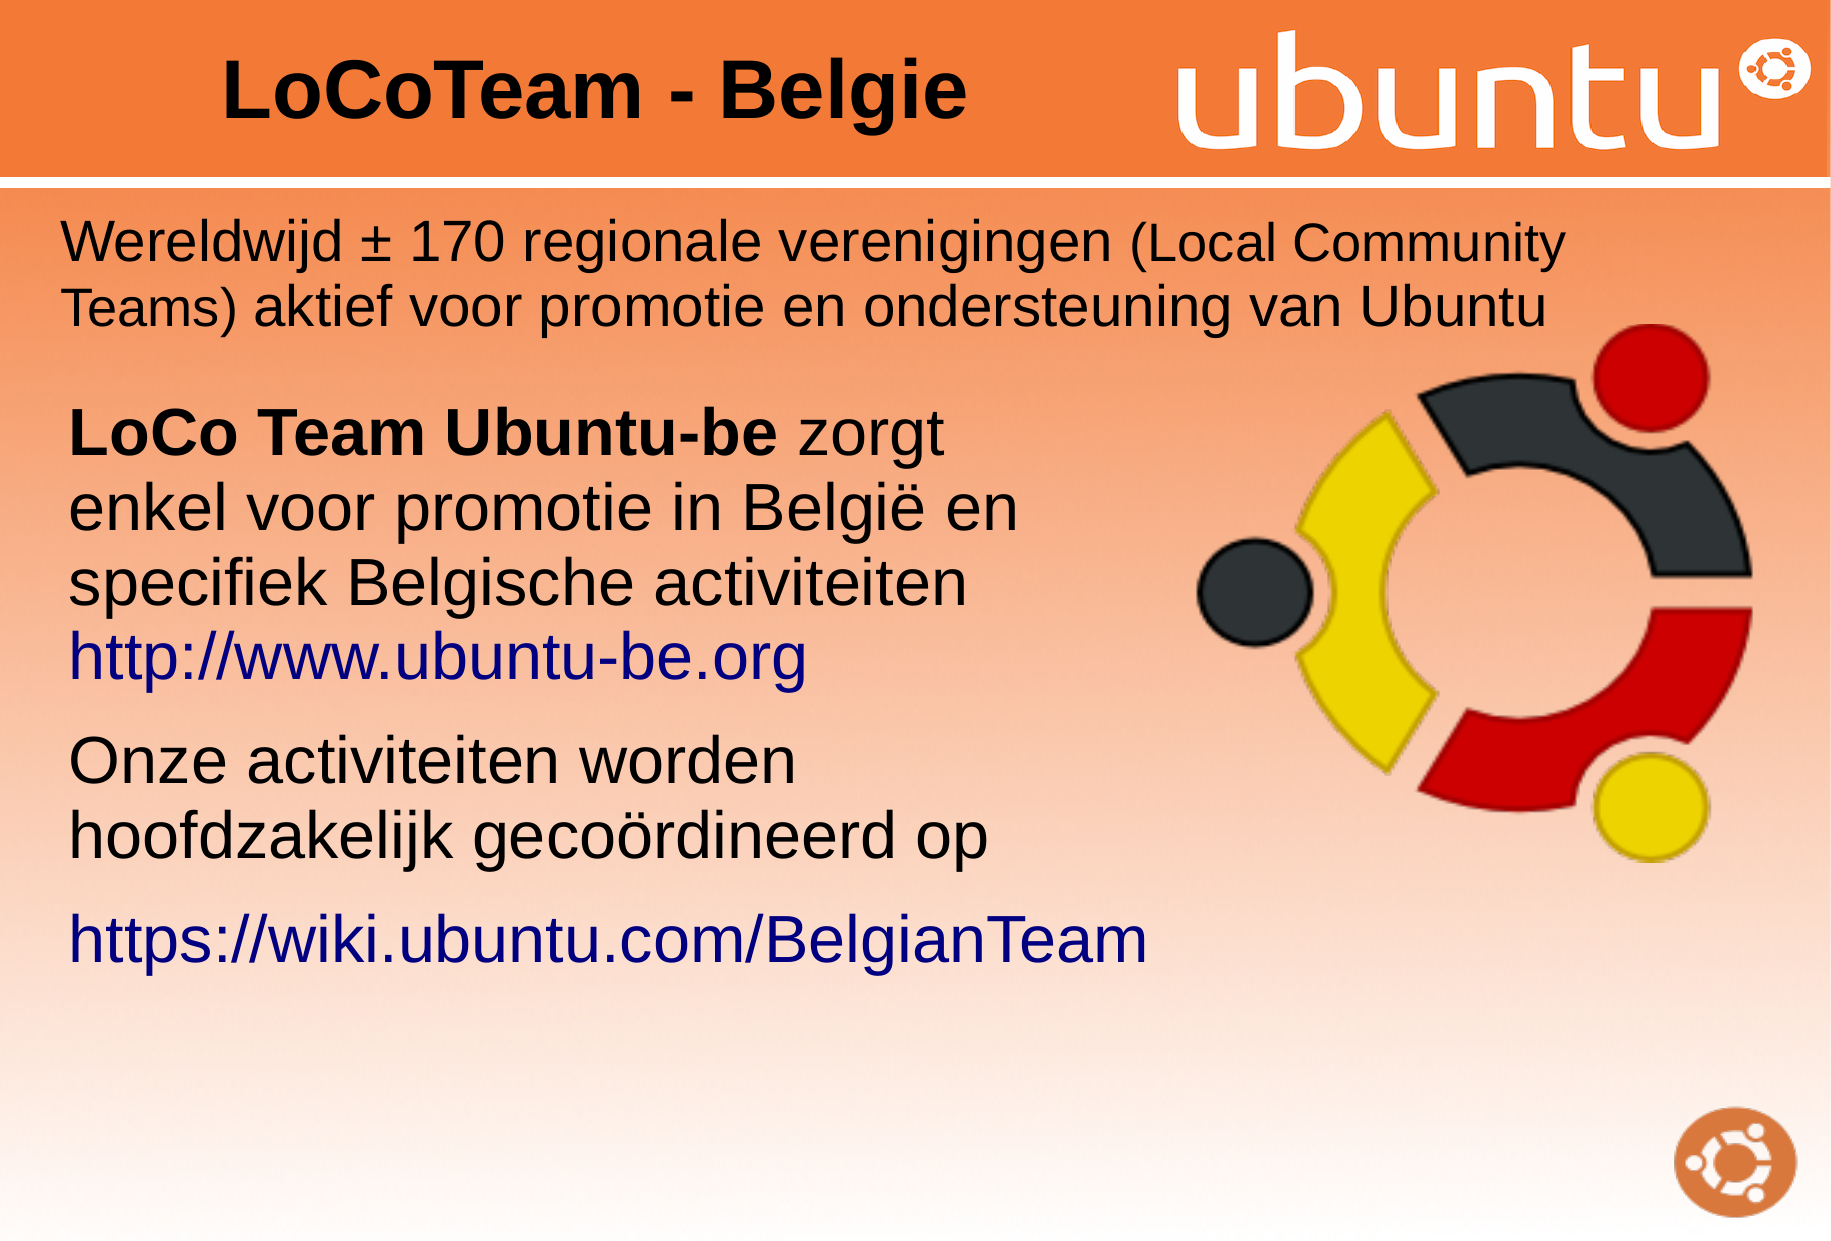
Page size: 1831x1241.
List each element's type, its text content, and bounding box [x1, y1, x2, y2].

picture [0, 0, 1831, 1241]
list LoCo Team Ubuntu-be zorgt enkel voor promotie in België en specifiek Belgische activiteiten http://www.ubuntu-be.org Onze activiteiten worden hoofdzakelijk gecoördineerd op https://wiki.ubuntu.com/BelgianTeam [68, 394, 1512, 1039]
text_box Wereldwijd ± 170 regionale verenigingen (Local Community Teams) aktief voor promotie en ondersteuning van Ubuntu [45, 201, 1697, 362]
title LoCoTeam - Belgie [39, 42, 1152, 136]
